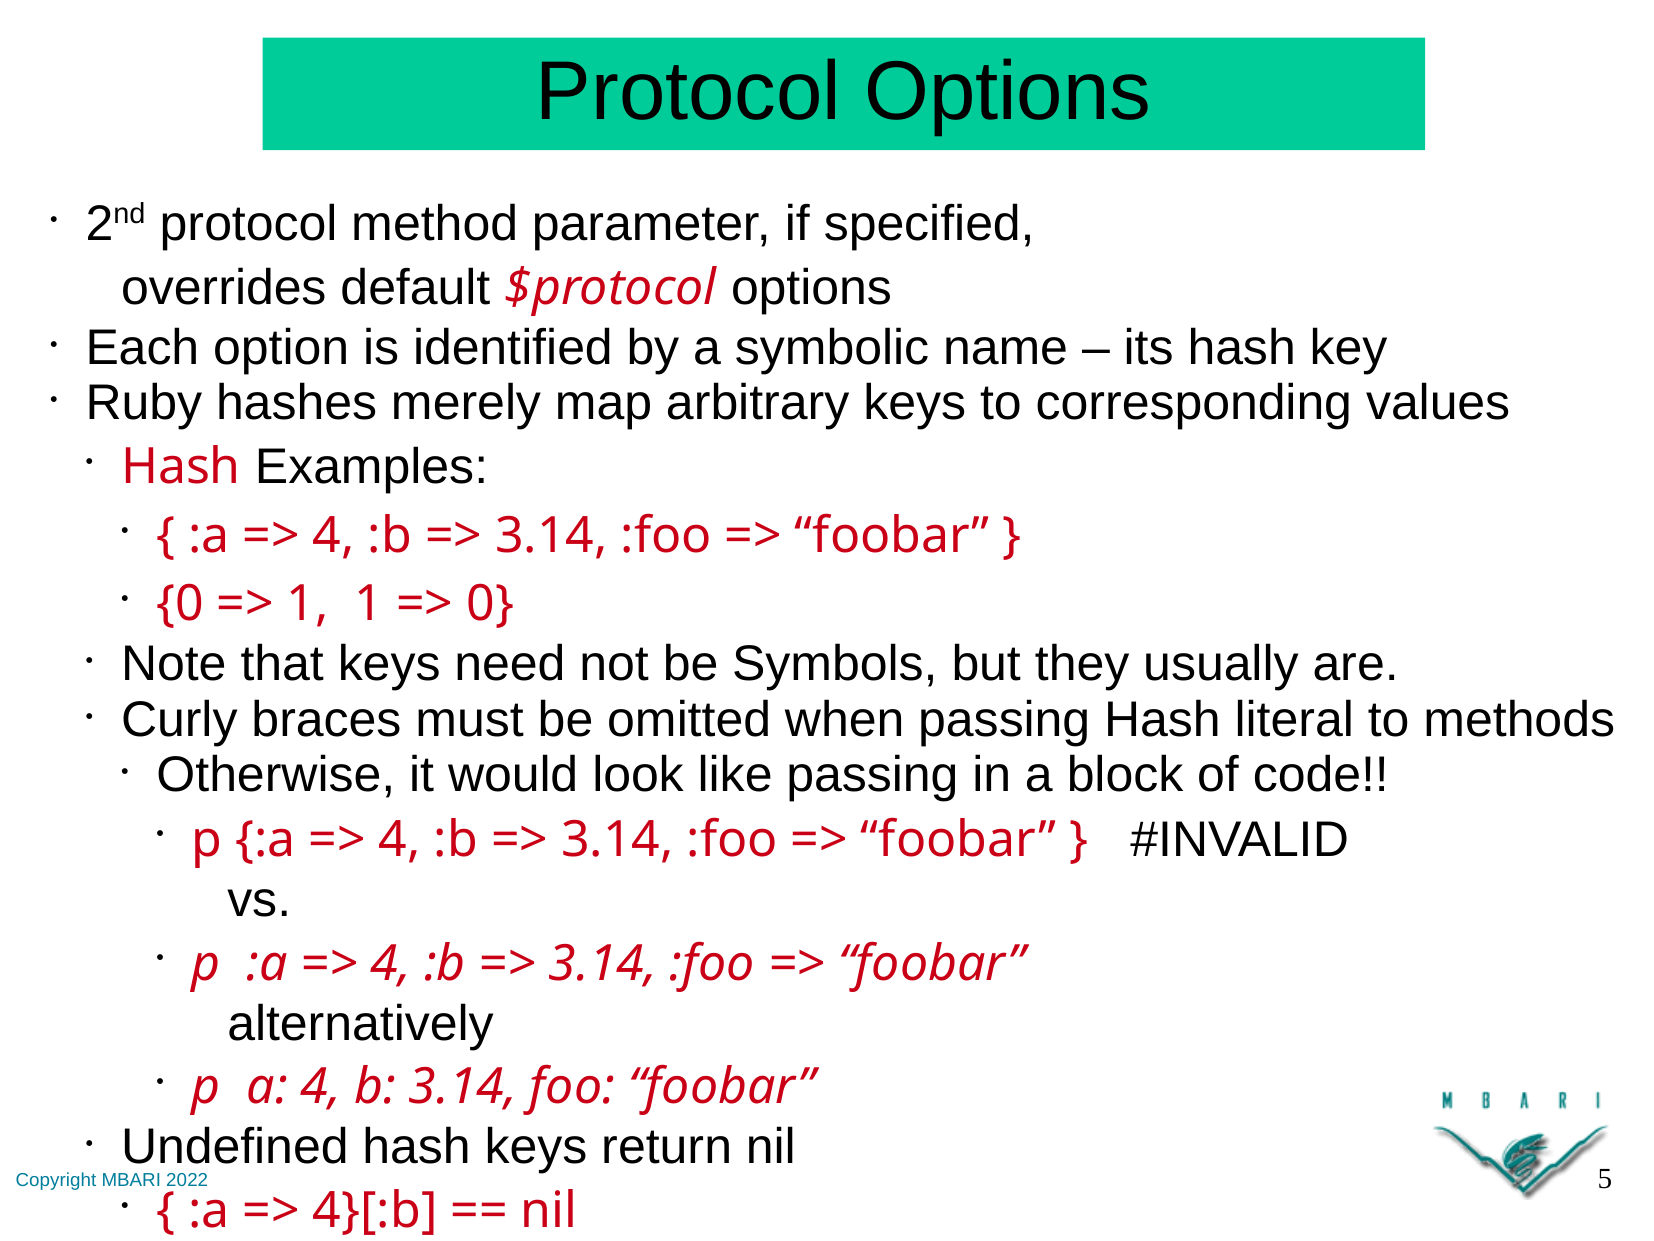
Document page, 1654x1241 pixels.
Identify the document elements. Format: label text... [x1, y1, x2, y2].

text_box Protocol Options [262, 37, 1426, 151]
text_box 2nd protocol method parameter, if specified, overrides default $protocol options Each option is identified by a symbolic name – its hash key Ruby hashes merely map arbitrary keys to corresponding values Hash Examples: { :a => 4, :b => 3.14, :foo => “foobar” } {0 => 1, 1 => 0} Note that keys need not be Symbols, but they usually are. Curly braces must be omitted when passing Hash literal to methods Otherwise, it would look like passing in a block of code!! p {:a => 4, :b => 3.14, :foo => “foobar” } #INVALID vs. p :a => 4, :b => 3.14, :foo => “foobar” alternatively p a: 4, b: 3.14, foo: “foobar” Undefined hash keys return nil { :a => 4}[:b] == nil [0, 187, 1631, 1228]
